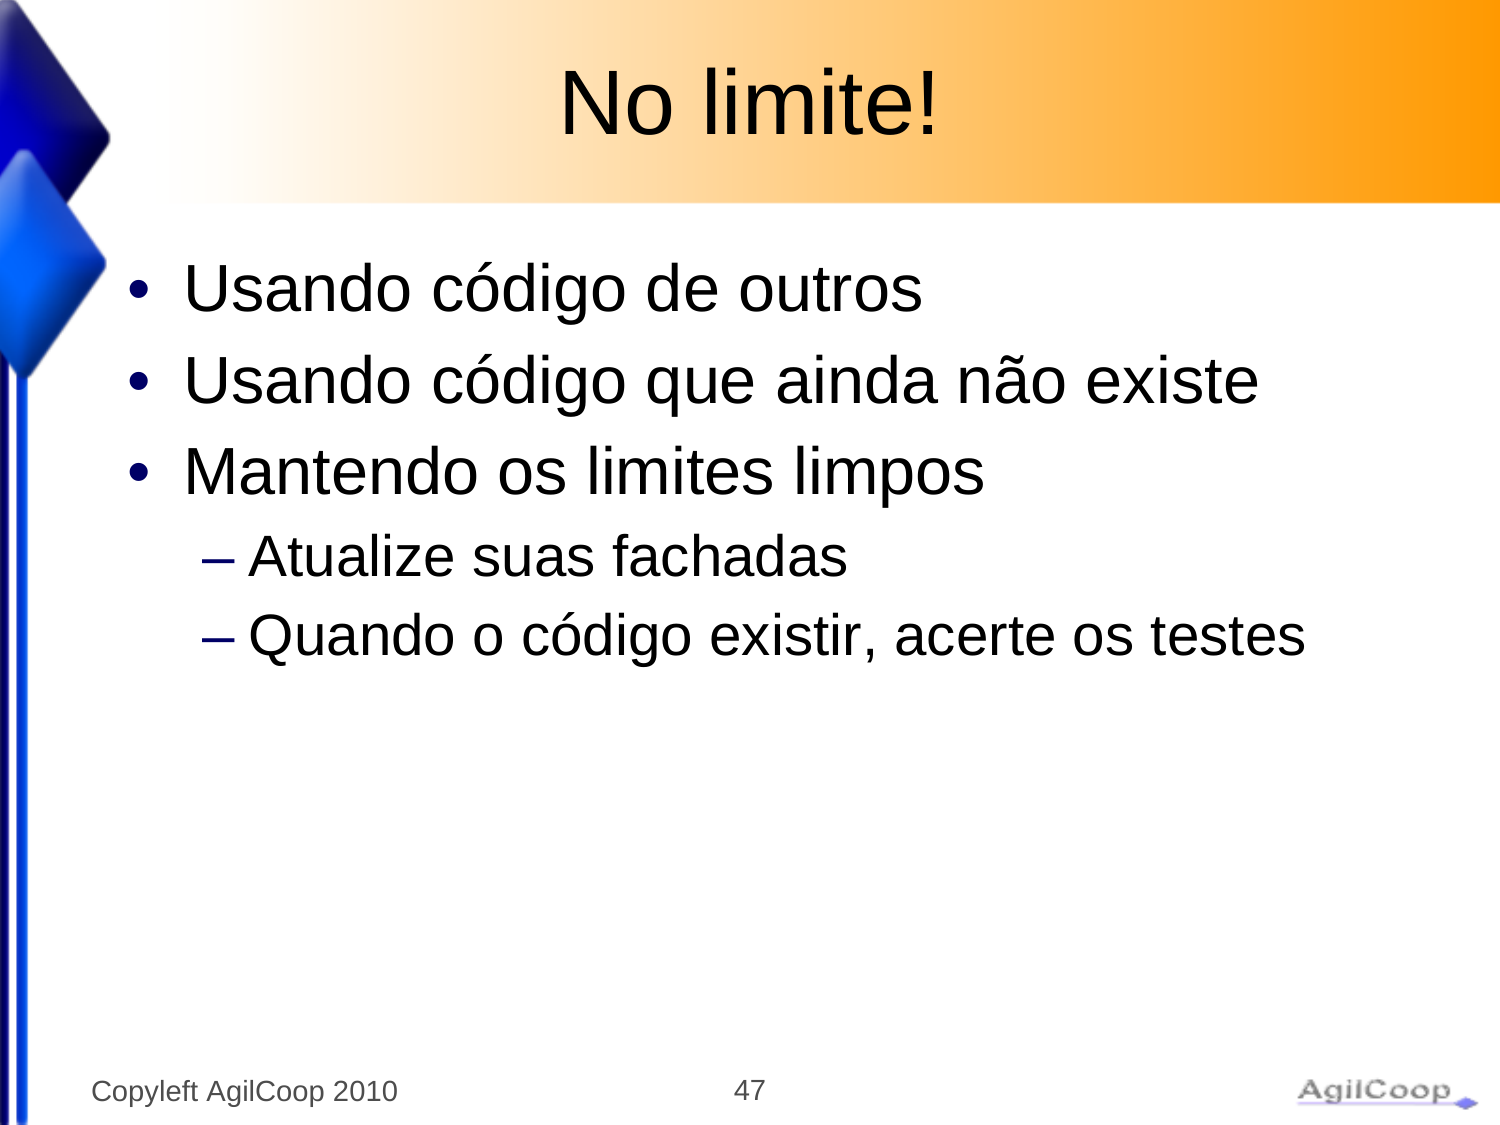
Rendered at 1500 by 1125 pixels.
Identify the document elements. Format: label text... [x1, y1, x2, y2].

title No limite! [75, 8, 1426, 197]
list Usando código de outros Usando código que ainda não existe Mantendo os limites limpos Atualize suas fachadas Quando o código existir, acerte os testes [112, 243, 1426, 1006]
picture [0, 0, 1500, 1125]
